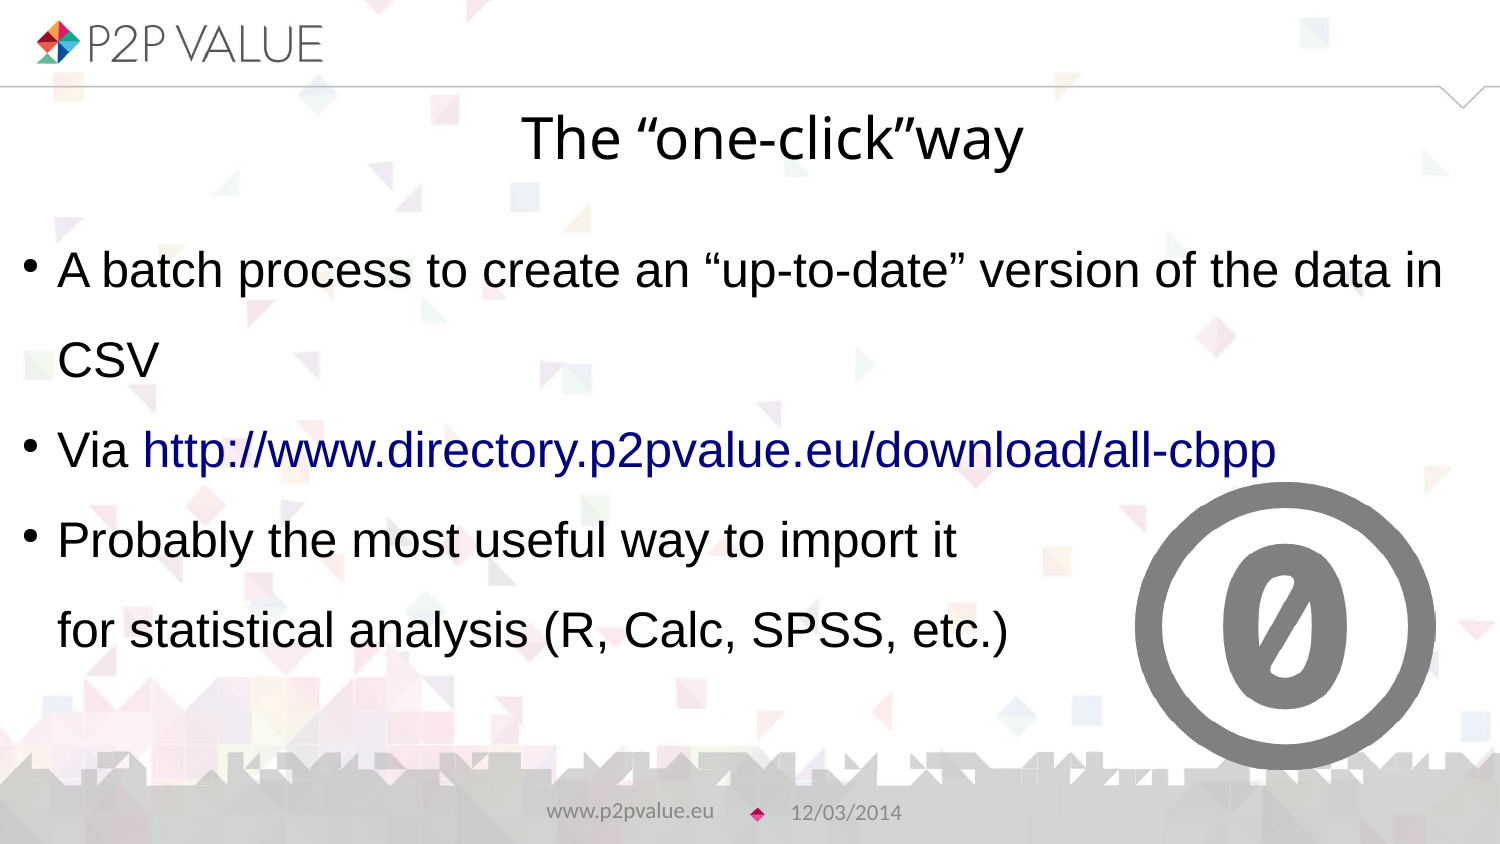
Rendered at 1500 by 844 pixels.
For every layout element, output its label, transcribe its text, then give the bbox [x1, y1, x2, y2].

title The “one-click”way [105, 92, 1441, 181]
picture [0, 0, 1500, 844]
subtitle A batch process to create an “up-to-date” version of the data in CSV Via http://www.directory.p2pvalue.eu/download/all-cbpp Probably the most useful way to import it for statistical analysis (R, Calc, SPSS, etc.) [8, 201, 1489, 757]
text_box www.p2pvalue.eu [540, 789, 759, 829]
slide_number 12/03/2014 [777, 788, 1470, 834]
